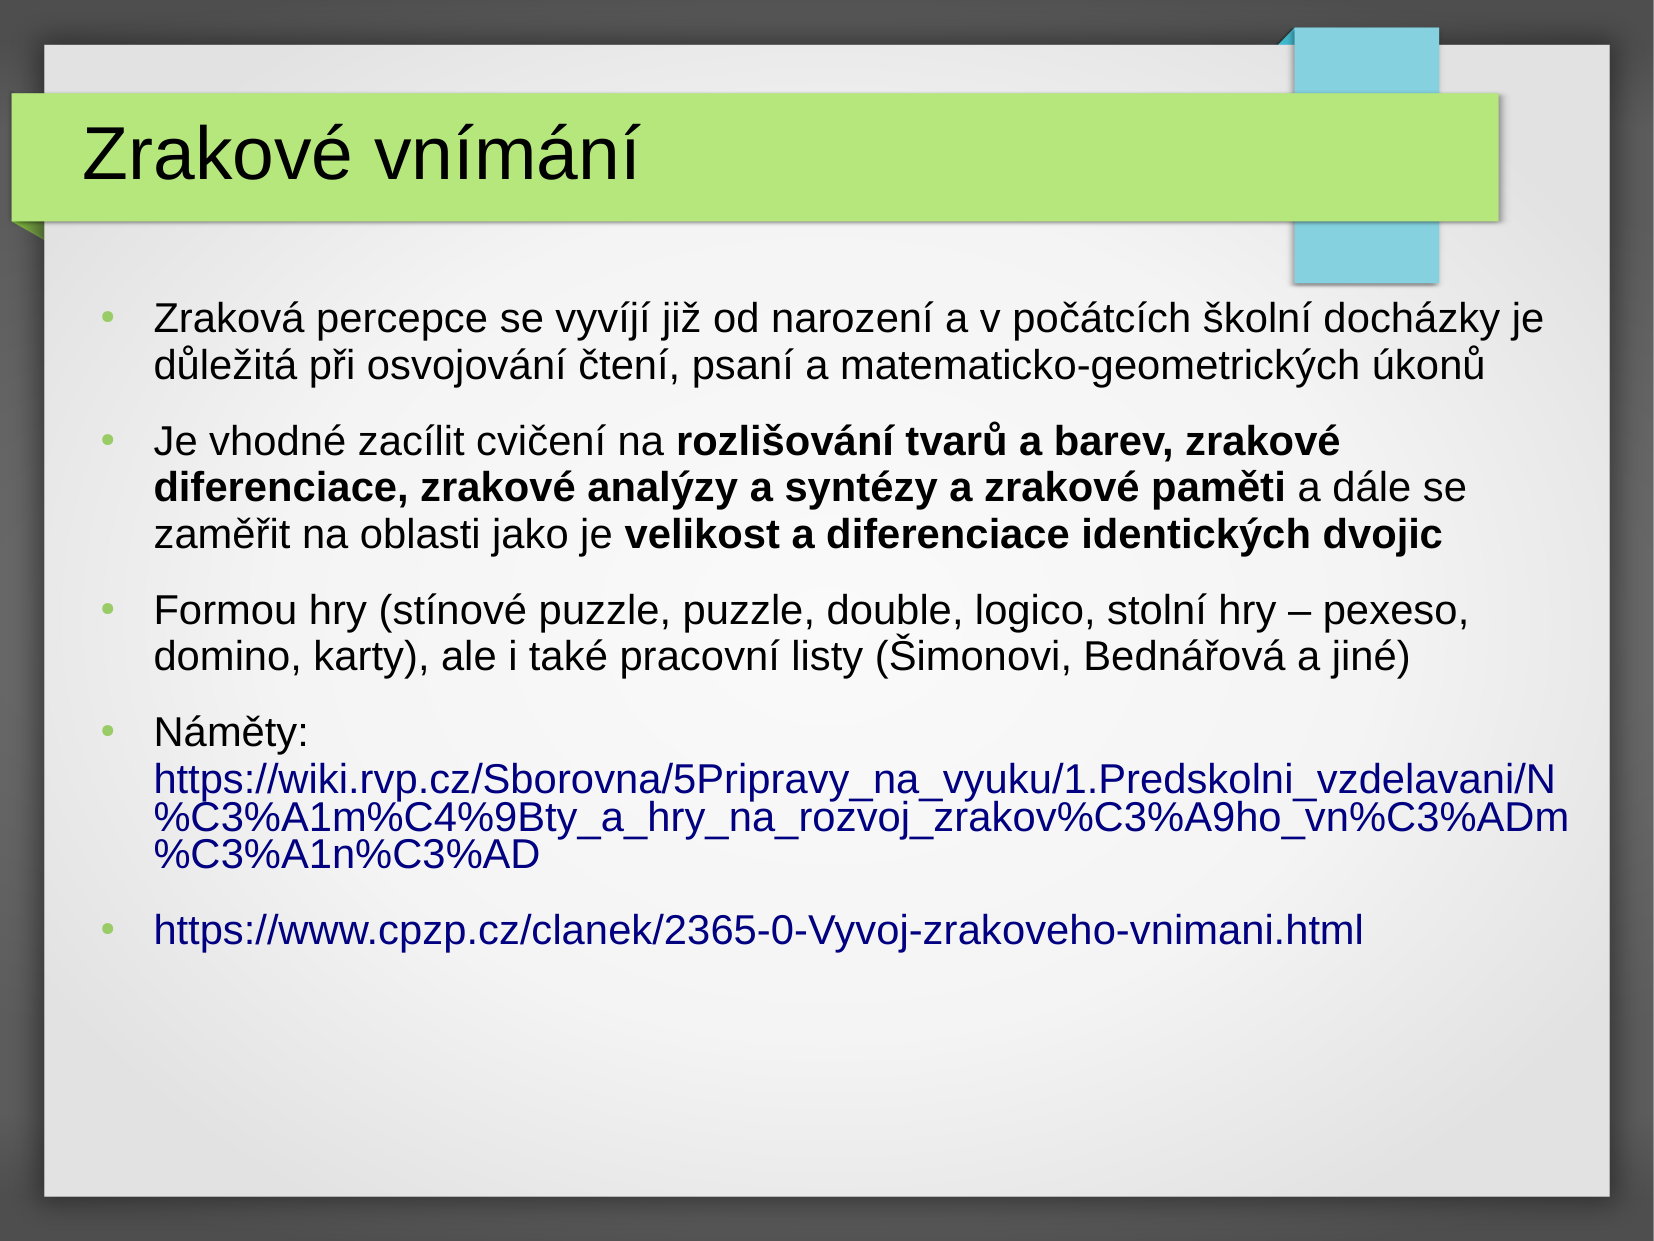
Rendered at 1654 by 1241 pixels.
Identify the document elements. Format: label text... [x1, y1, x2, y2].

title Zrakové vnímání [82, 94, 1264, 213]
picture [0, 0, 1654, 1241]
list Zraková percepce se vyvíjí již od narození a v počátcích školní docházky je důležitá při osvojování čtení, psaní a matematicko-geometrických úkonů Je vhodné zacílit cvičení na rozlišování tvarů a barev, zrakové diferenciace, zrakové analýzy a syntézy a zrakové paměti a dále se zaměřit na oblasti jako je velikost a diferenciace identických dvojic Formou hry (stínové puzzle, puzzle, double, logico, stolní hry – pexeso, domino, karty), ale i také pracovní listy (Šimonovi, Bednářová a jiné) Náměty: https://wiki.rvp.cz/Sborovna/5Pripravy_na_vyuku/1.Predskolni_vzdelavani/N%C3%A1m%C4%9Bty_a_hry_na_rozvoj_zrakov%C3%A9ho_vn%C3%ADm%C3%A1n%C3%AD https://www.cpzp.cz/clanek/2365-0-Vyvoj-zrakoveho-vnimani.html [82, 295, 1571, 1015]
